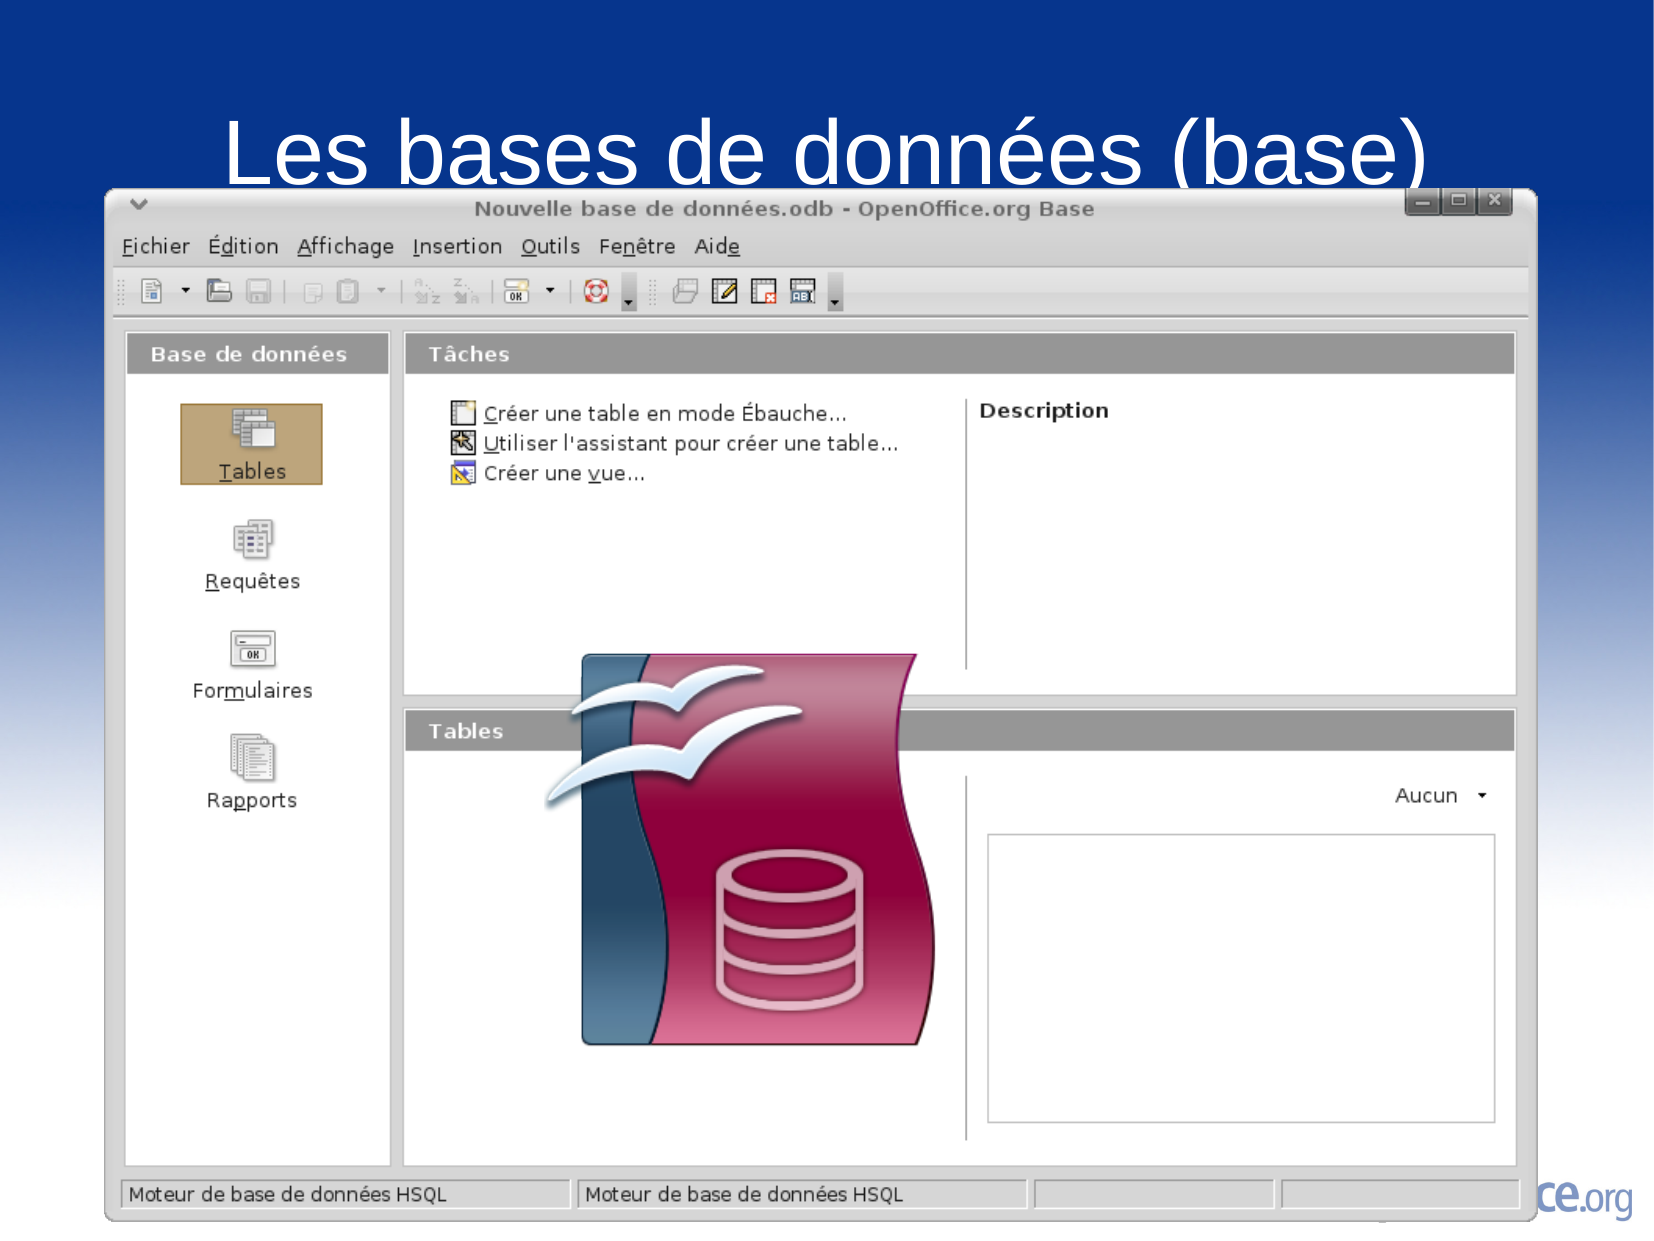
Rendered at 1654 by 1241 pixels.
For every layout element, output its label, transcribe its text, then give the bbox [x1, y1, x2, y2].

title Les bases de données (base) [82, 49, 1571, 257]
picture [0, 0, 1654, 1241]
